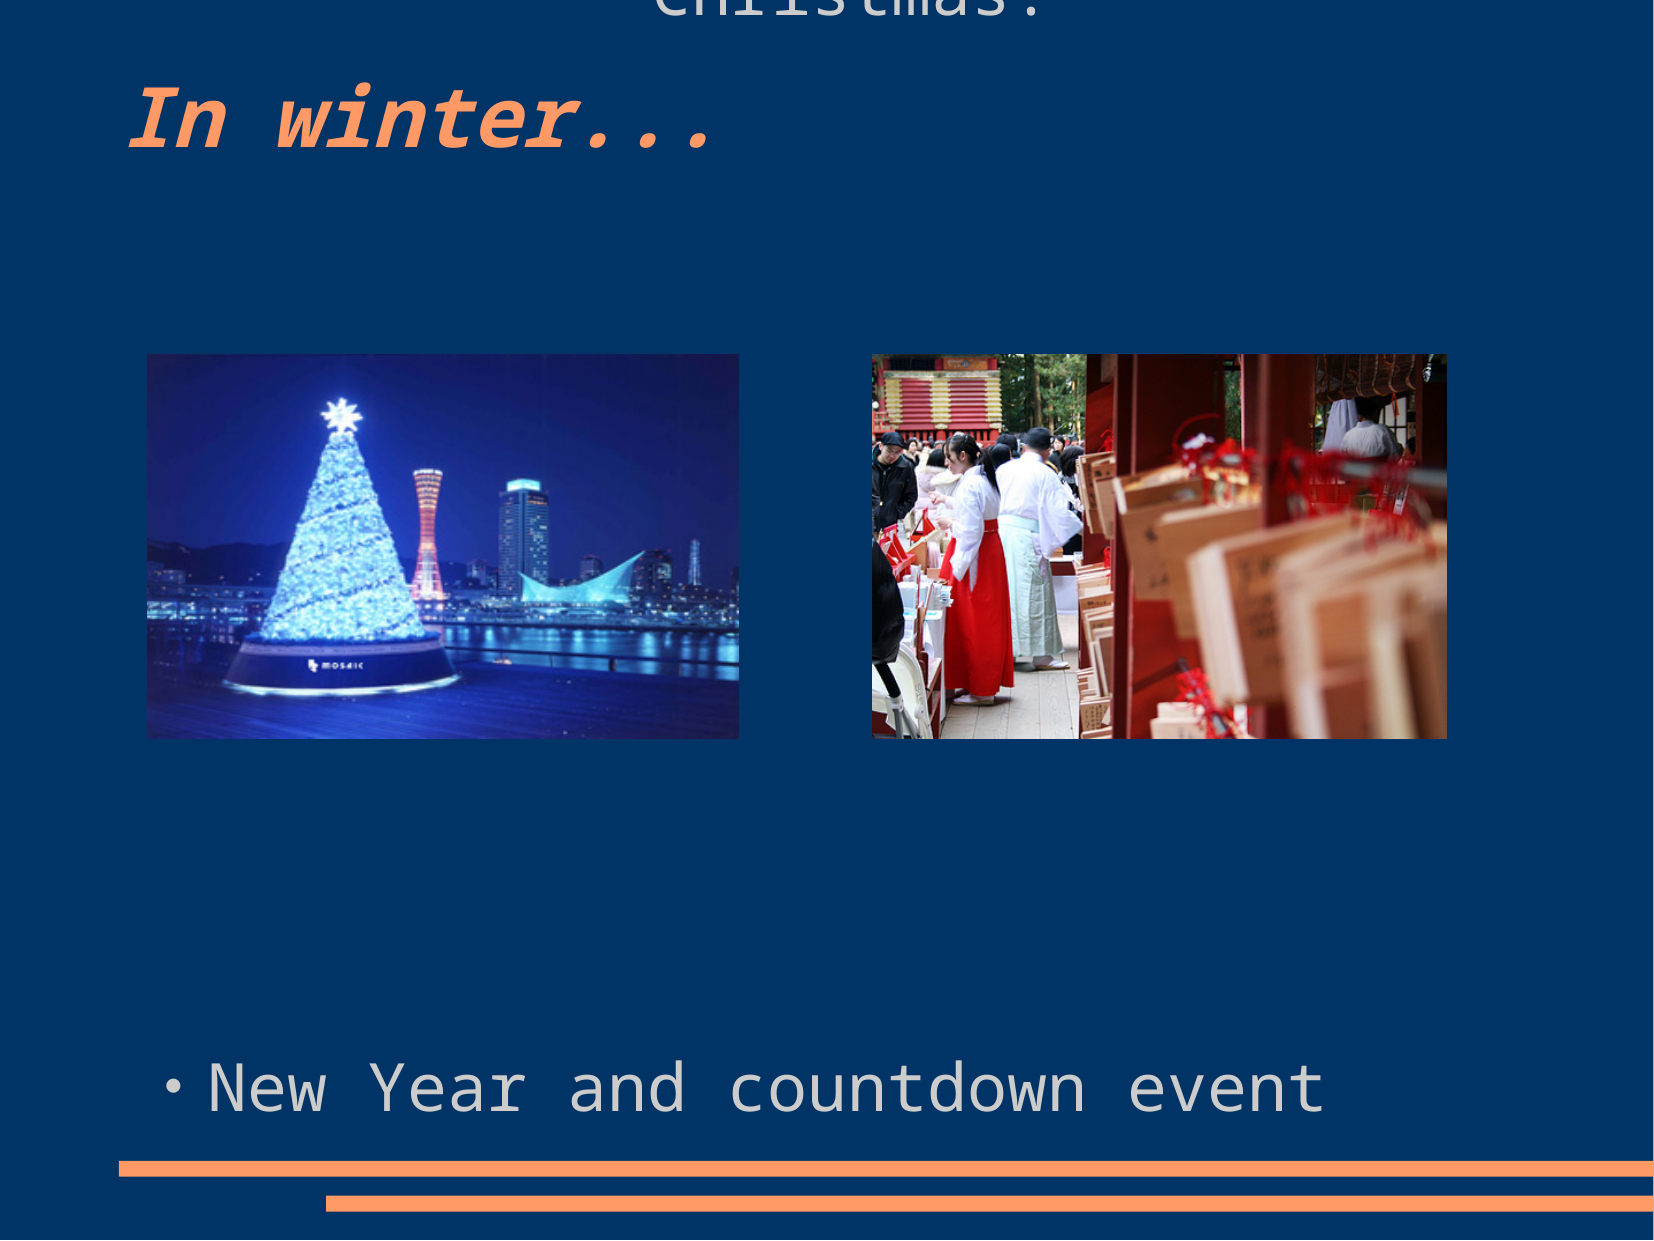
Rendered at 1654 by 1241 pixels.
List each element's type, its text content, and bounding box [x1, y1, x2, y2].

picture [872, 354, 1447, 739]
title In winter... [121, 53, 1534, 142]
picture [147, 354, 739, 739]
subtitle There are so many illuminated locations in winter, especially before Christmas. ・New Year and countdown event ➥to pay a visit a shrine(temple) on New Year's Day [96, 142, 1536, 1241]
